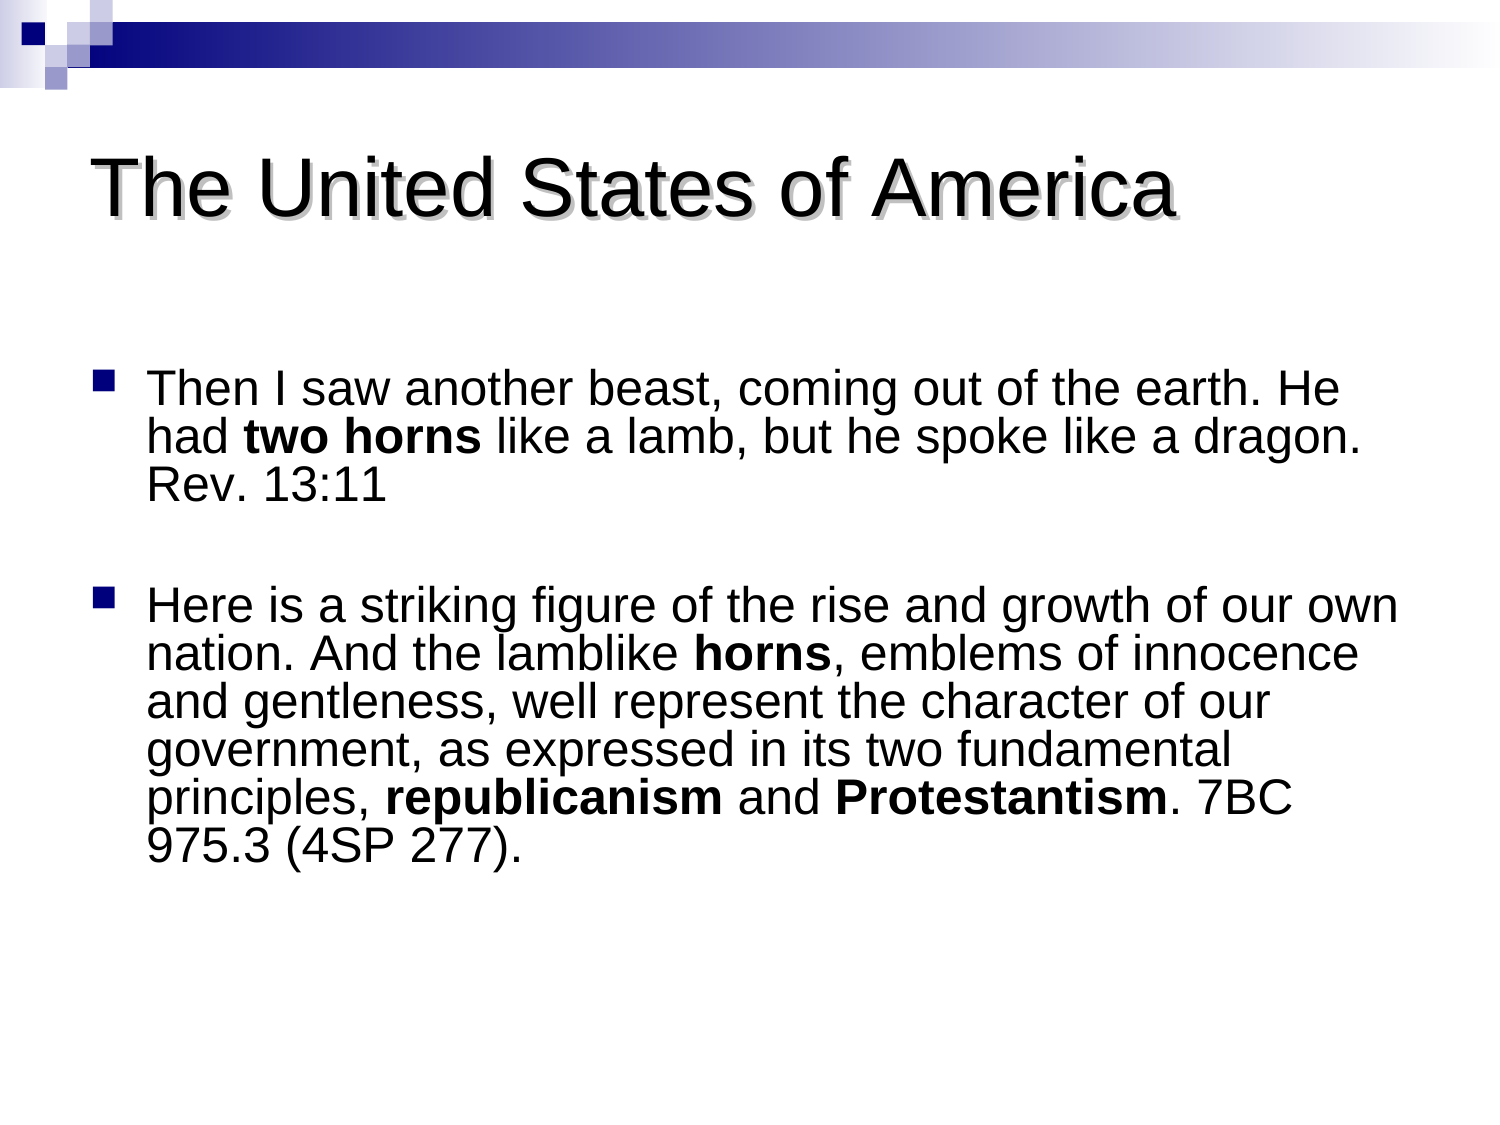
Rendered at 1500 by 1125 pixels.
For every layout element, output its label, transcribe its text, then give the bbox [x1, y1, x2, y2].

title The United States of America [75, 90, 1426, 278]
list Then I saw another beast, coming out of the earth. He had two horns like a lamb, but he spoke like a dragon. Rev. 13:11 Here is a striking figure of the rise and growth of our own nation. And the lamblike horns, emblems of innocence and gentleness, well represent the character of our government, as expressed in its two fundamental principles, republicanism and Protestantism. 7BC 975.3 (4SP 277). [75, 287, 1426, 1065]
